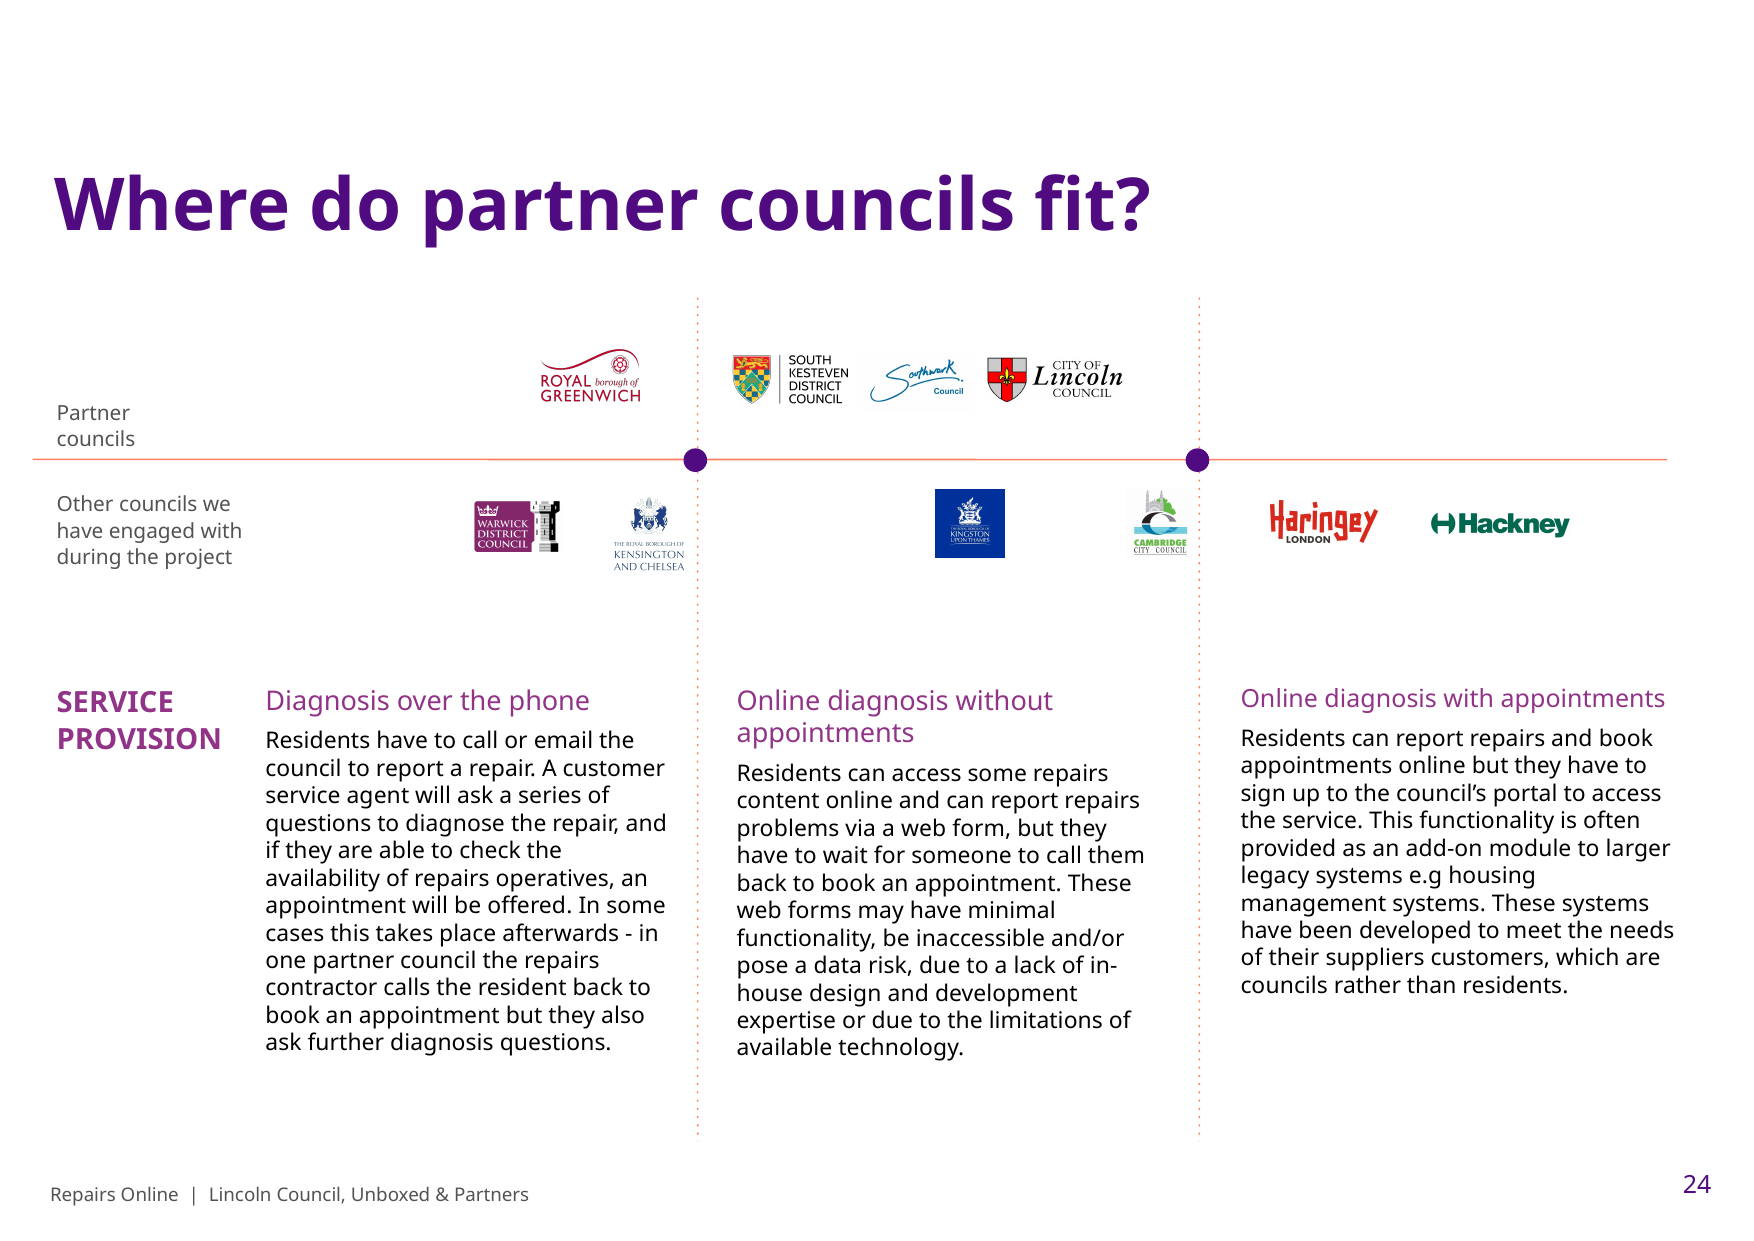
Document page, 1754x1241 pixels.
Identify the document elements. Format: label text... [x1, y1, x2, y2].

picture [935, 489, 1005, 558]
picture [986, 357, 1124, 403]
text_box SERVICE PROVISION [37, 663, 244, 750]
text_box Partner councils [37, 461, 232, 466]
picture [538, 349, 640, 402]
picture [1270, 500, 1378, 543]
text_box Other councils we have engaged with during the project [37, 470, 267, 557]
title Where do partner councils fit? [35, 94, 1681, 235]
text_box Online diagnosis without appointments Residents can access some repairs content online and can report repairs problems via a web form, but they have to wait for someone to call them back to book an appointment. These web forms may have minimal functionality, be inaccessible and/or pose a data risk, due to a lack of in-house design and development expertise or due to the limitations of available technology. [717, 664, 1179, 968]
picture [731, 355, 848, 404]
text_box [1185, 448, 1210, 472]
text_box Diagnosis over the phone Residents have to call or email the council to report a repair. A customer service agent will ask a series of questions to diagnose the repair, and if they are able to check the availability of repairs operatives, an appointment will be offered. In some cases this takes place afterwards - in one partner council the repairs contractor calls the resident back to book an appointment but they also ask further diagnosis questions. [246, 663, 698, 1116]
text_box Partner councils [37, 378, 232, 458]
picture [1125, 487, 1195, 557]
text_box Online diagnosis with appointments Residents can report repairs and book appointments online but they have to sign up to the council’s portal to access the service. This functionality is often provided as an add-on module to larger legacy systems e.g housing management systems. These systems have been developed to meet the needs of their suppliers customers, which are councils rather than residents. [1221, 663, 1699, 1045]
picture [470, 500, 564, 553]
slide_number <number> [1625, 1138, 1731, 1234]
picture [858, 349, 975, 412]
picture [1428, 510, 1573, 539]
text_box [683, 448, 708, 472]
picture [614, 497, 684, 573]
